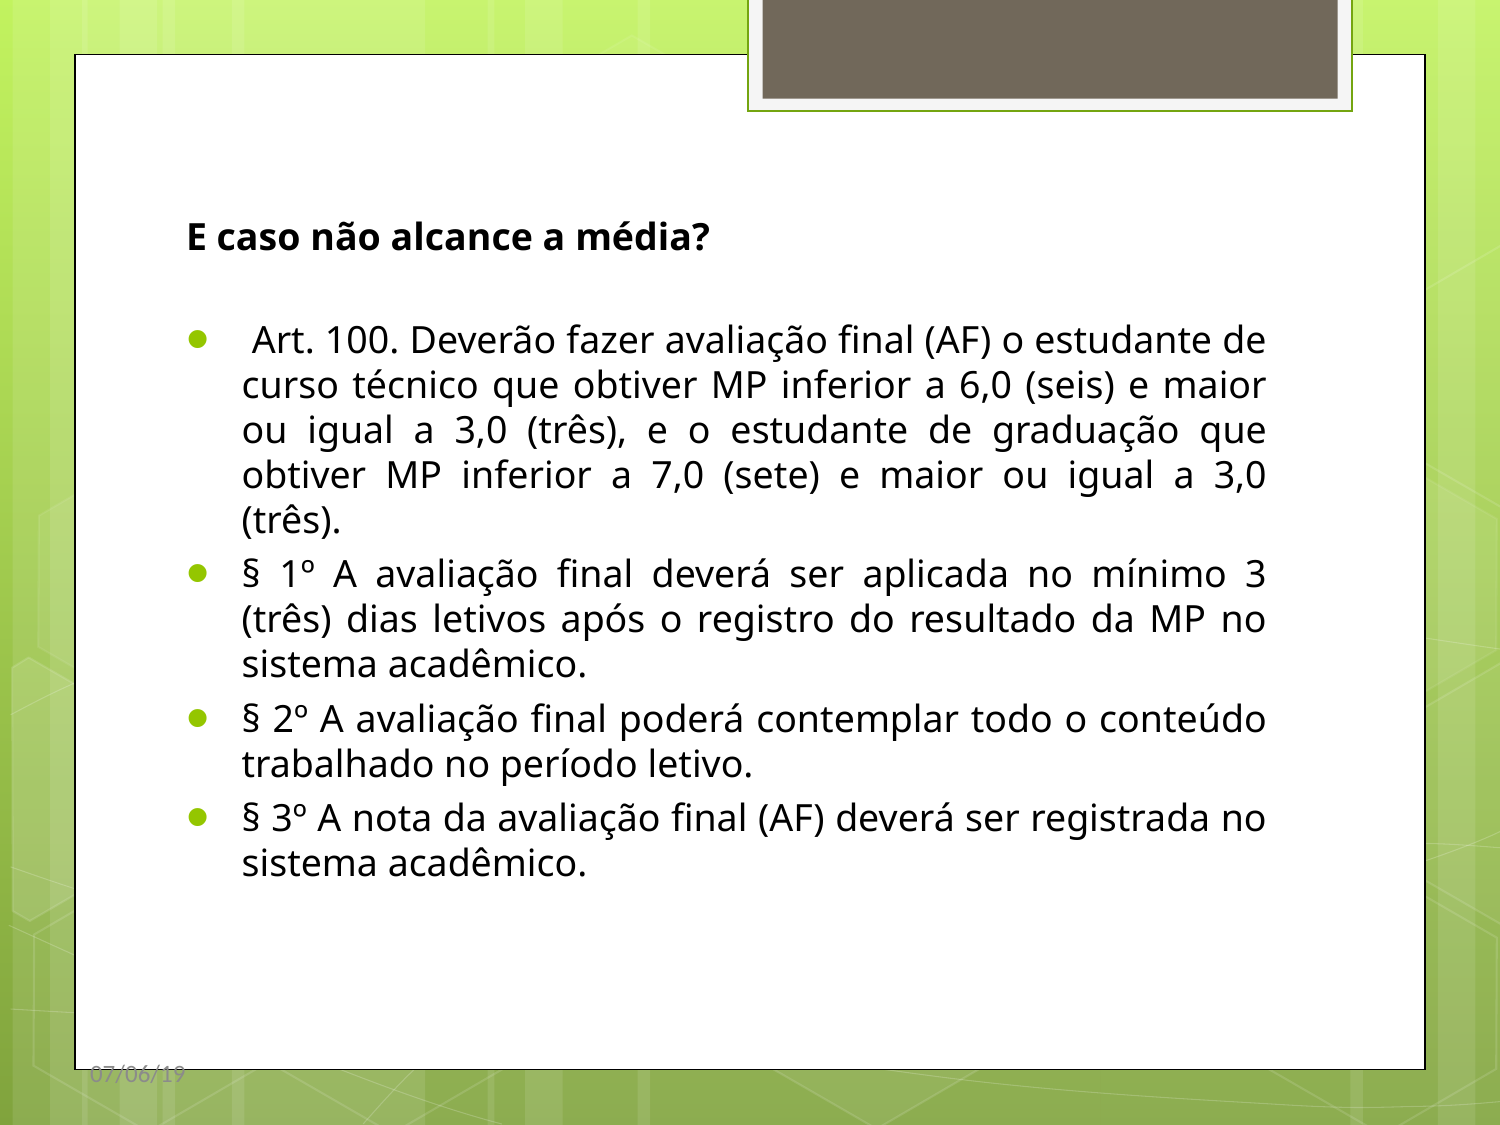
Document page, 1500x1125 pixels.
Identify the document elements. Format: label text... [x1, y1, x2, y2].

list Art. 100. Deverão fazer avaliação final (AF) o estudante de curso técnico que obtiver MP inferior a 6,0 (seis) e maior ou igual a 3,0 (três), e o estudante de graduação que obtiver MP inferior a 7,0 (sete) e maior ou igual a 3,0 (três). § 1º A avaliação final deverá ser aplicada no mínimo 3 (três) dias letivos após o registro do resultado da MP no sistema acadêmico. § 2º A avaliação final poderá contemplar todo o conteúdo trabalhado no período letivo. § 3º A nota da avaliação final (AF) deverá ser registrada no sistema acadêmico. [171, 308, 1283, 957]
text_box 07/06/19 [75, 1042, 425, 1103]
title E caso não alcance a média? [171, 168, 1324, 356]
